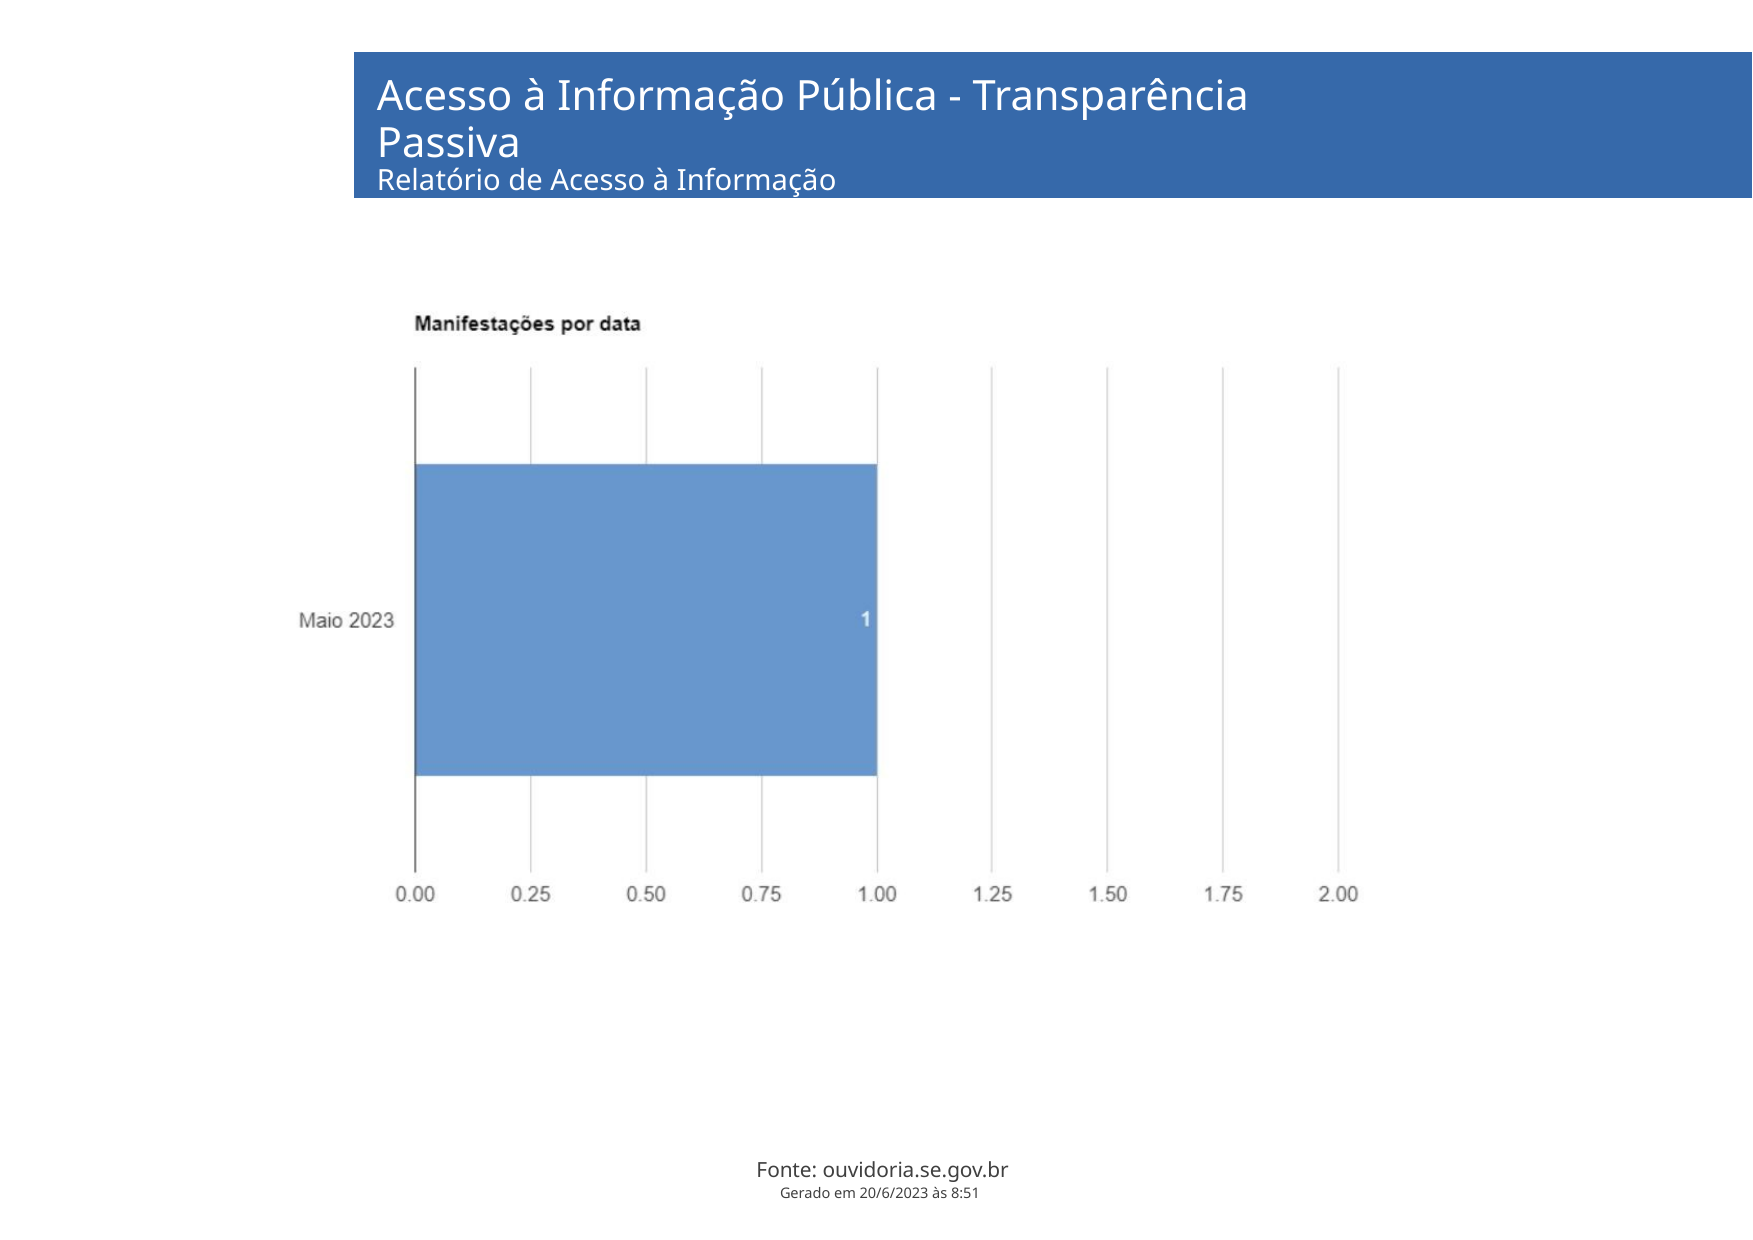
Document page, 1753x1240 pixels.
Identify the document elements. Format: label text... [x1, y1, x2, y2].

text_box [155, 211, 1599, 1028]
text_box Gerado em 20/6/2023 às 8:51 [780, 1184, 999, 1202]
text_box [354, 52, 1752, 198]
text_box Fonte: ouvidoria.se.gov.br [756, 1158, 1023, 1182]
text_box Acesso à Informação Pública - Transparência Passiva Relatório de Acesso à Informação SETURMaio a Maio de 2023 [376, 72, 1403, 228]
